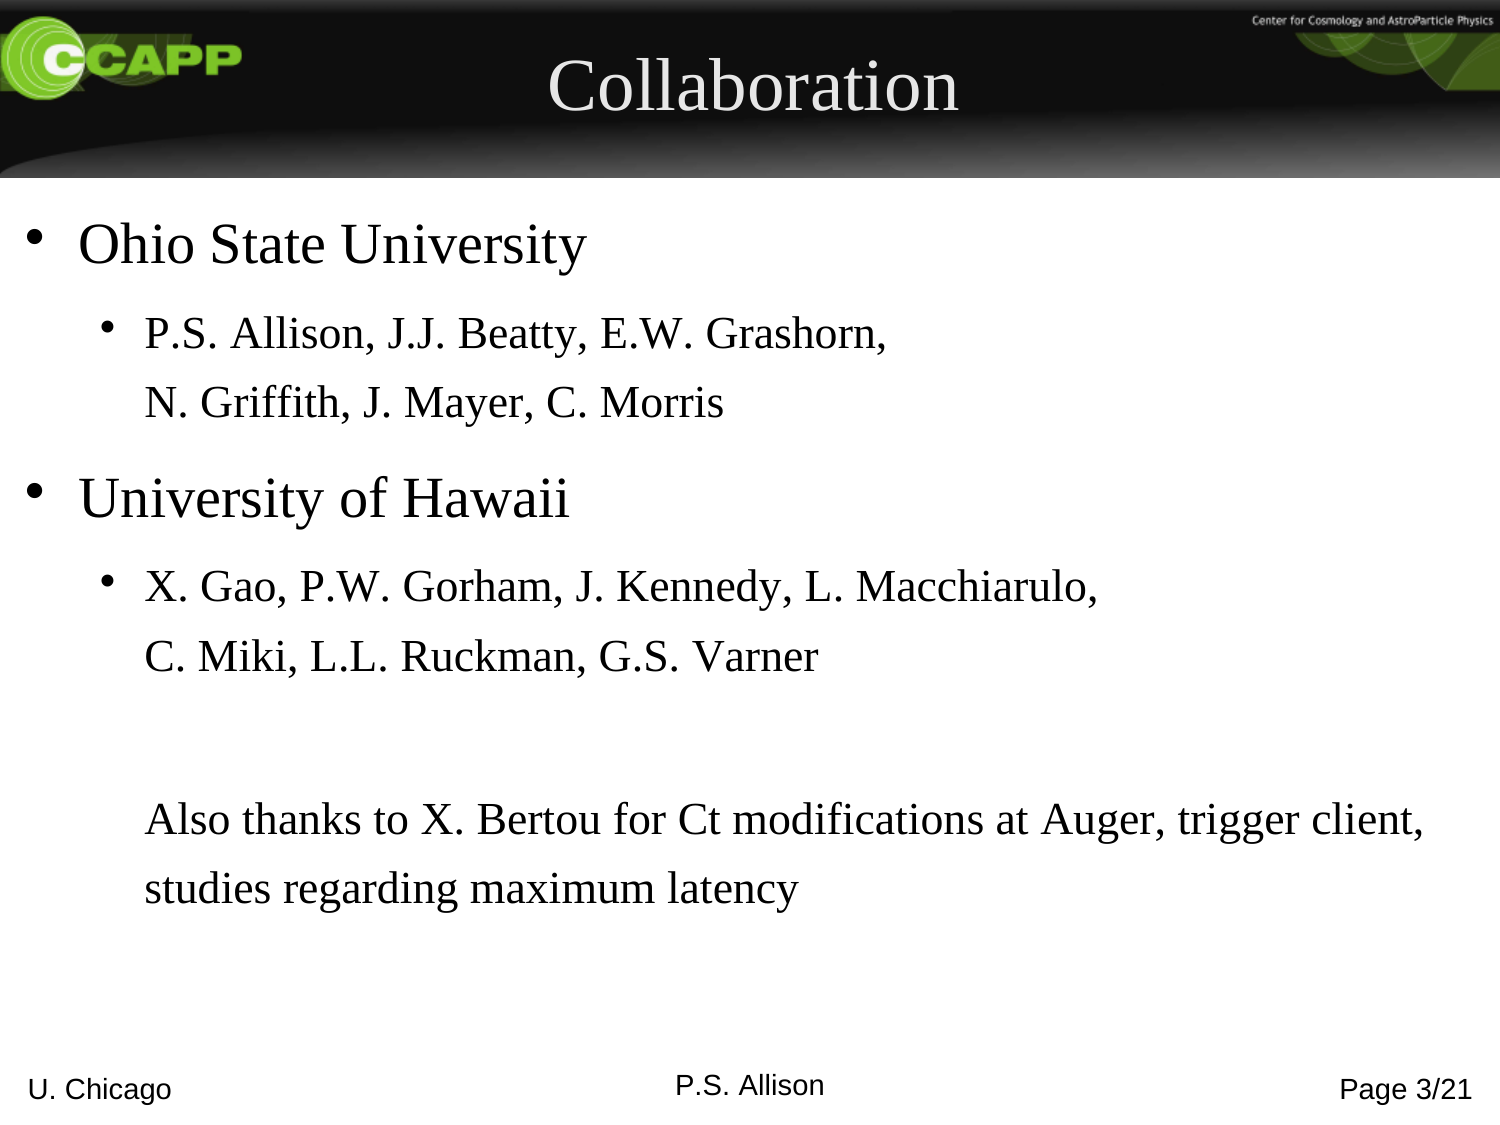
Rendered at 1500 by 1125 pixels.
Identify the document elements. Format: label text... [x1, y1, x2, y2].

title Collaboration [266, 0, 1241, 133]
list Ohio State University P.S. Allison, J.J. Beatty, E.W. Grashorn, N. Griffith, J. Mayer, C. Morris University of Hawaii X. Gao, P.W. Gorham, J. Kennedy, L. Macchiarulo, C. Miki, L.L. Ruckman, G.S. Varner Also thanks to X. Bertou for Ct modifications at Auger, trigger client, studies regarding maximum latency [24, 187, 1462, 1035]
picture [0, 0, 1500, 178]
